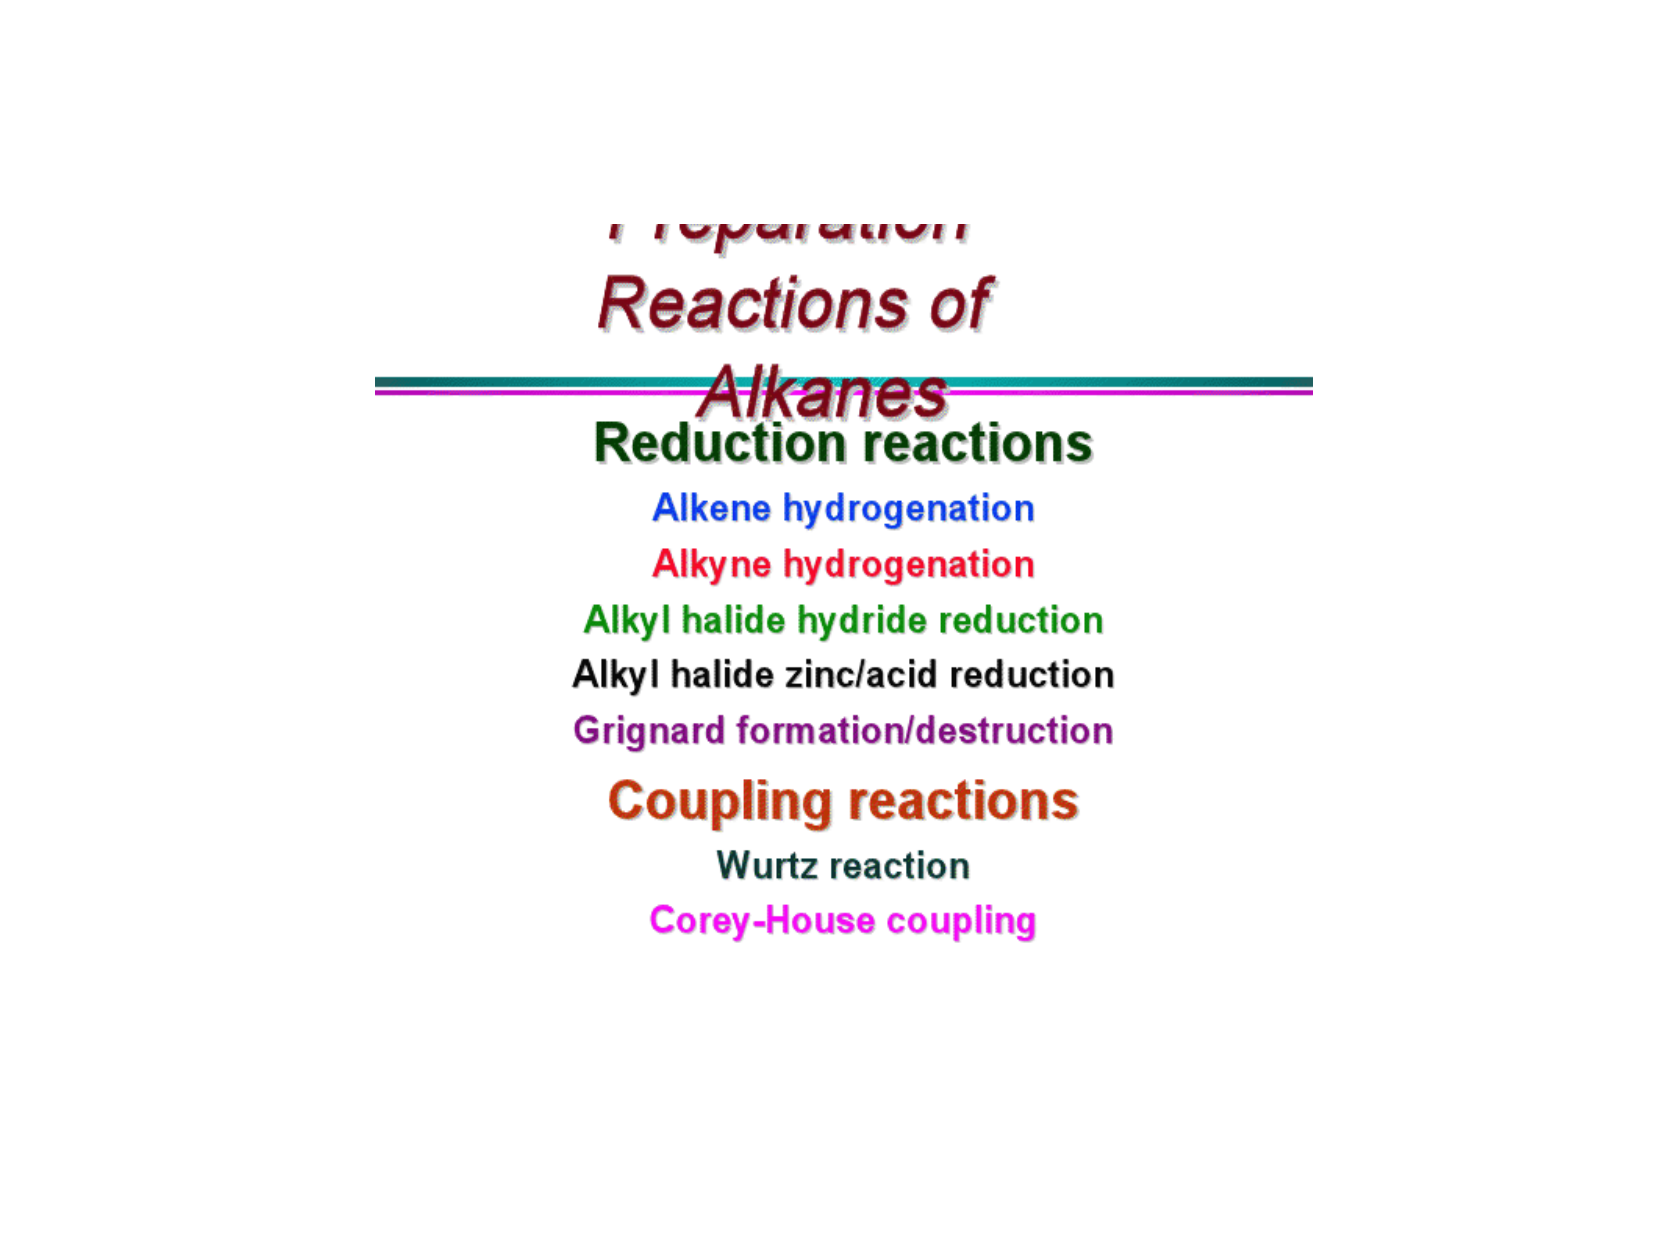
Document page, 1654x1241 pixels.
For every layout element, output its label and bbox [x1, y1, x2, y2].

picture [375, 224, 1313, 966]
